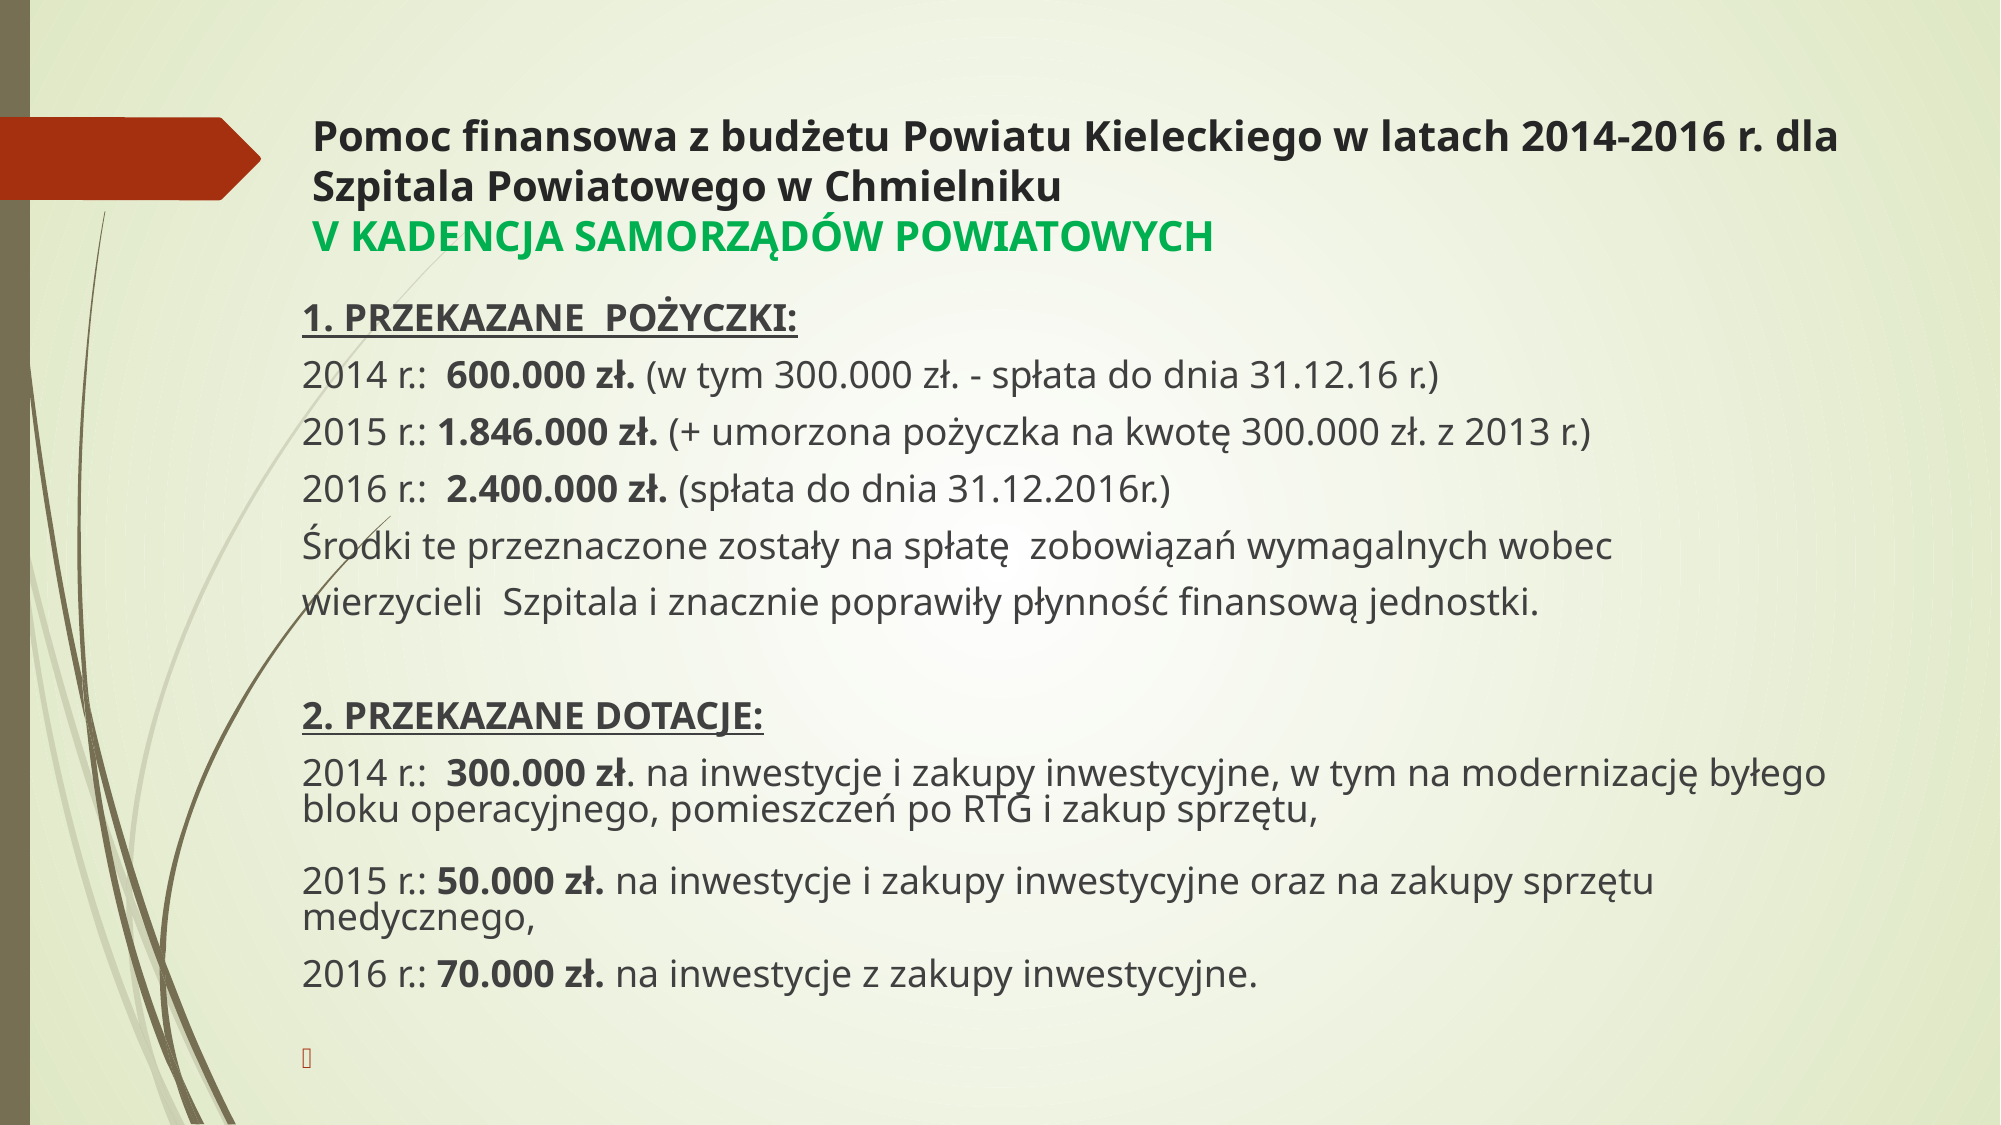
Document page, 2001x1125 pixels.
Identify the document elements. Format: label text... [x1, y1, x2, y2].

title Pomoc finansowa z budżetu Powiatu Kieleckiego w latach 2014-2016 r. dla Szpitala Powiatowego w Chmielniku V KADENCJA SAMORZĄDÓW POWIATOWYCH [297, 102, 1888, 233]
list 1. PRZEKAZANE POŻYCZKI: 2014 r.: 600.000 zł. (w tym 300.000 zł. - spłata do dnia 31.12.16 r.) 2015 r.: 1.846.000 zł. (+ umorzona pożyczka na kwotę 300.000 zł. z 2013 r.) 2016 r.: 2.400.000 zł. (spłata do dnia 31.12.2016r.) Środki te przeznaczone zostały na spłatę zobowiązań wymagalnych wobec wierzycieli Szpitala i znacznie poprawiły płynność finansową jednostki. 2. PRZEKAZANE DOTACJE: 2014 r.: 300.000 zł. na inwestycje i zakupy inwestycyjne, w tym na modernizację byłego bloku operacyjnego, pomieszczeń po RTG i zakup sprzętu, 2015 r.: 50.000 zł. na inwestycje i zakupy inwestycyjne oraz na zakupy sprzętu medycznego, 2016 r.: 70.000 zł. na inwestycje z zakupy inwestycyjne. [286, 295, 1888, 1062]
